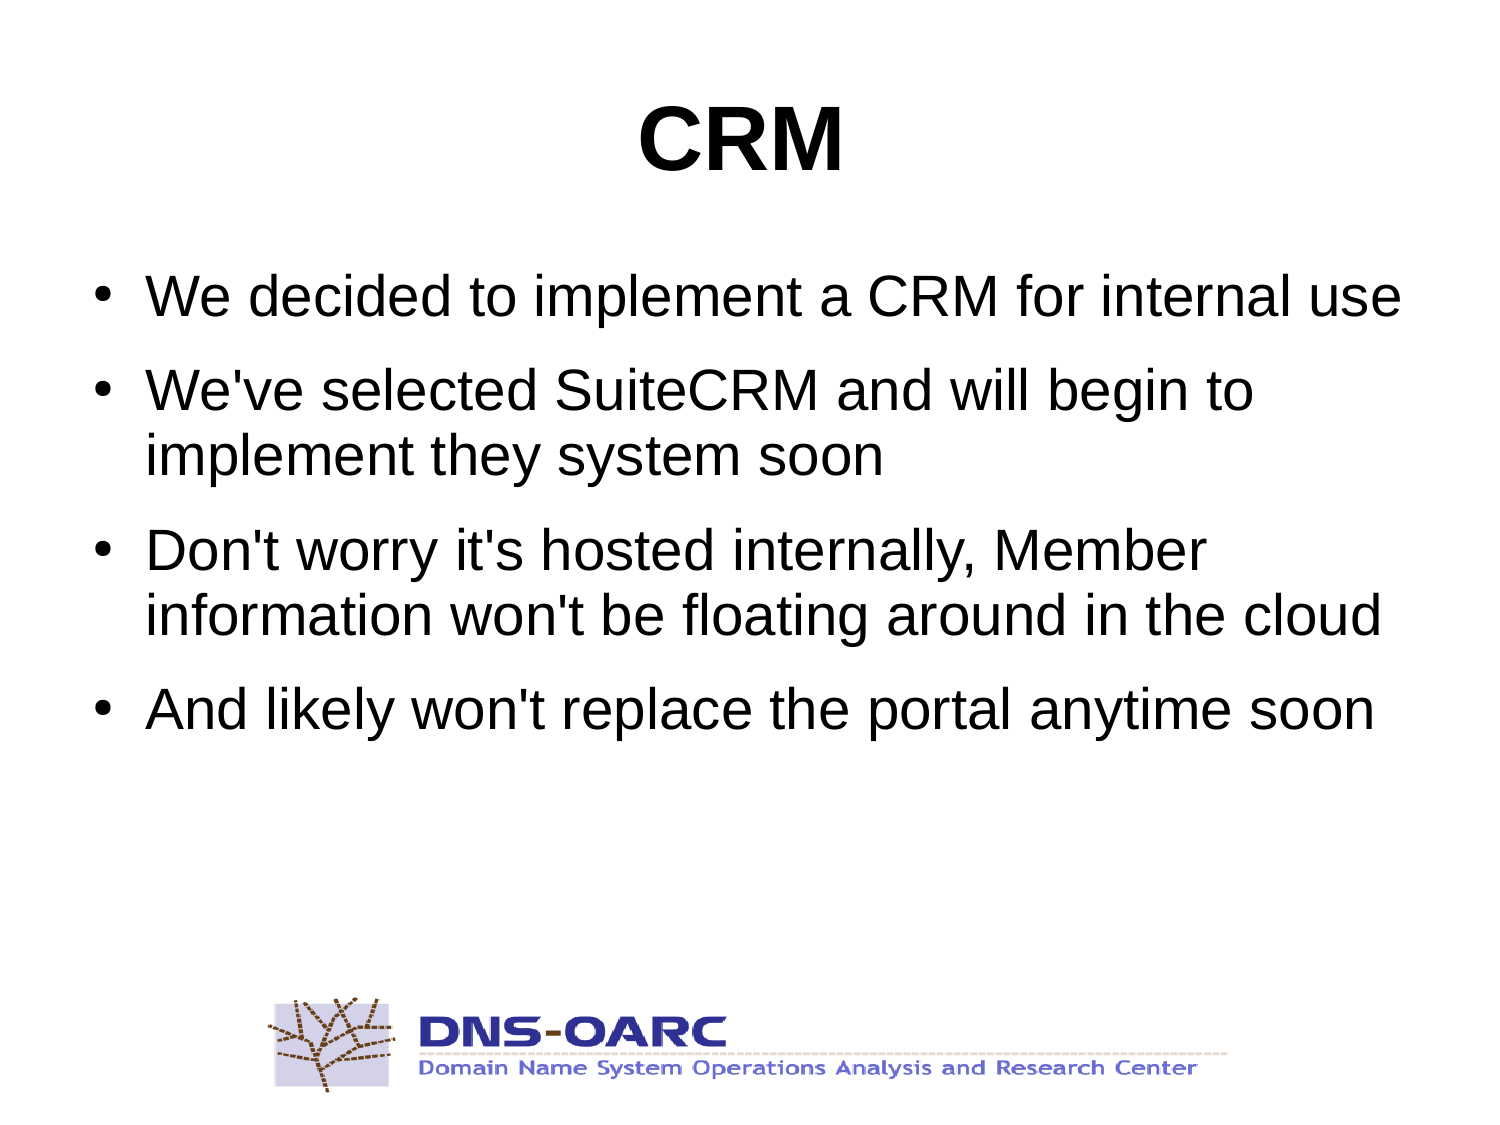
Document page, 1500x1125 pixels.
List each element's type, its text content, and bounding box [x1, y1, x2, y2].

picture [214, 991, 1259, 1099]
title CRM [75, 44, 1425, 233]
list We decided to implement a CRM for internal use We've selected SuiteCRM and will begin to implement they system soon Don't worry it's hosted internally, Member information won't be floating around in the cloud And likely won't replace the portal anytime soon [75, 263, 1425, 916]
